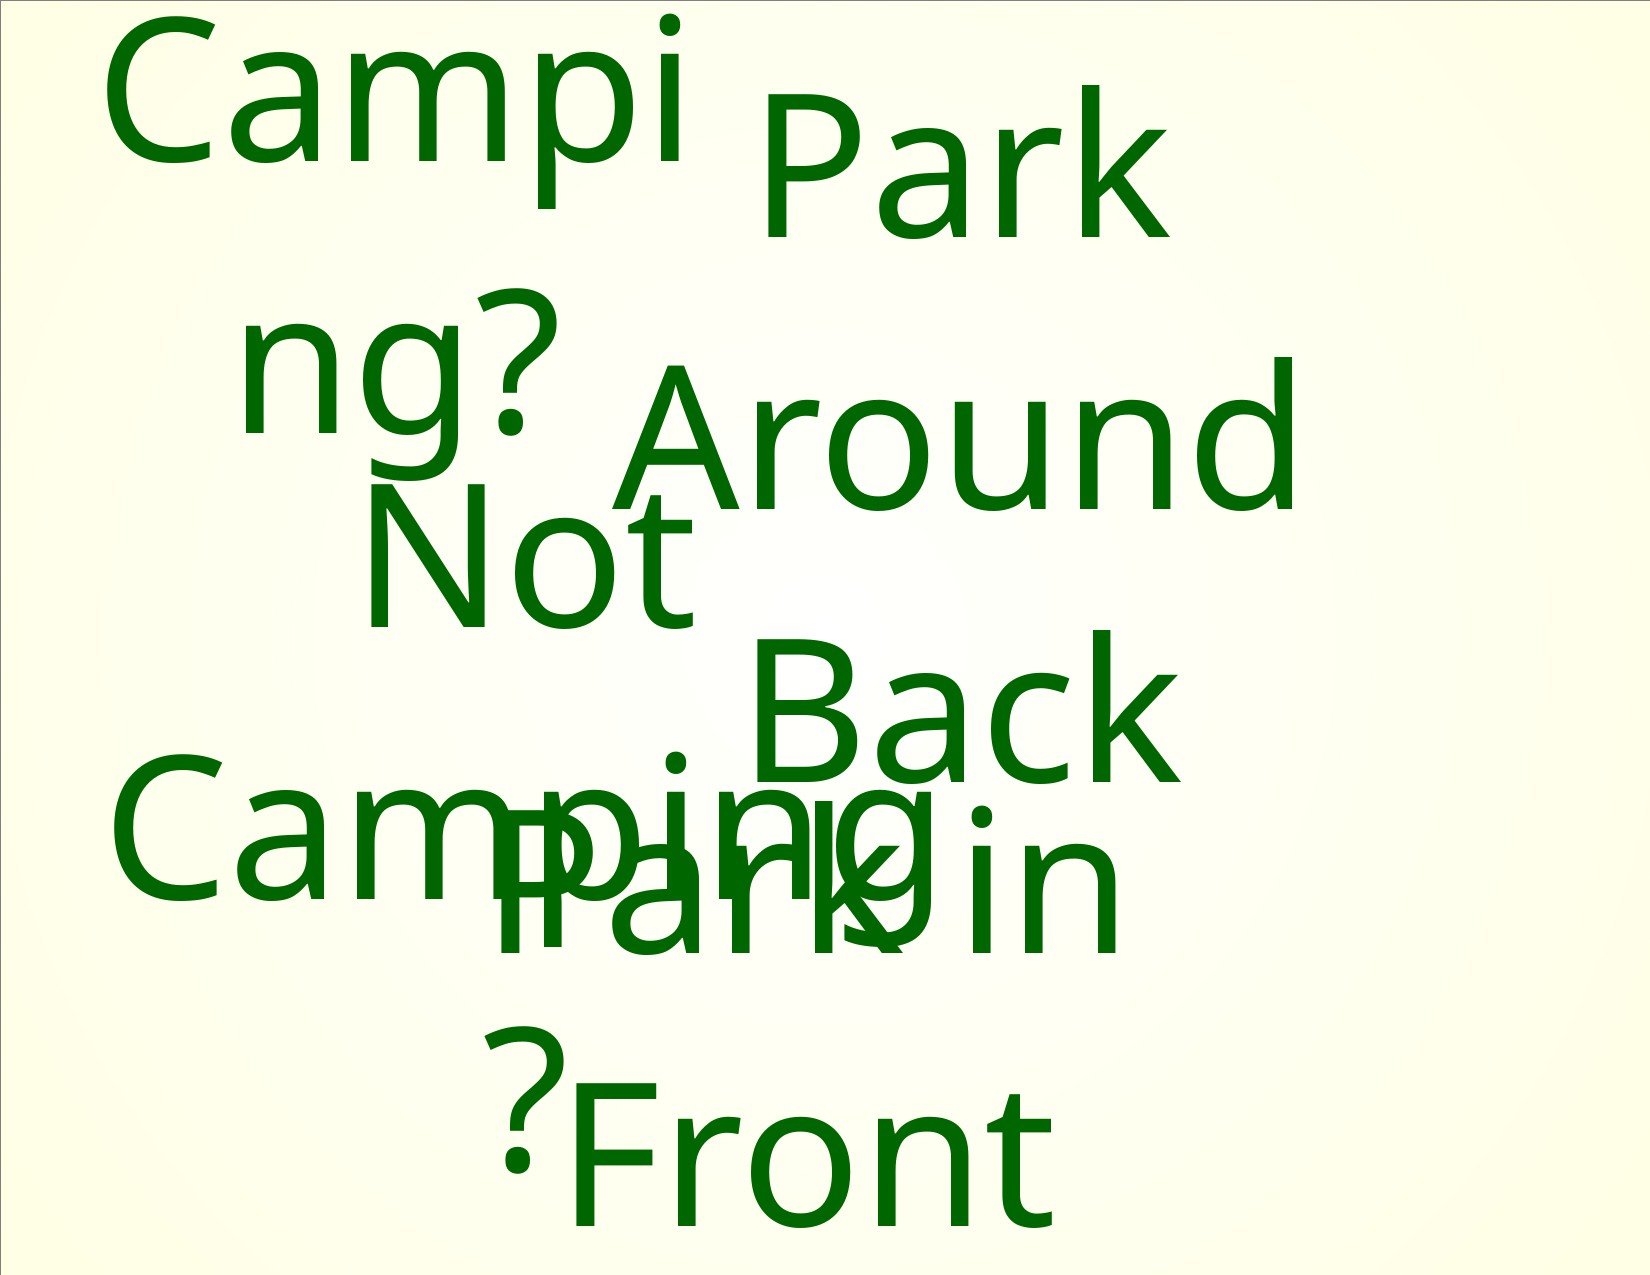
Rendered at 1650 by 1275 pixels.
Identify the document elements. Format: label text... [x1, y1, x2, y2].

text_box Camping? [70, 35, 721, 404]
text_box [0, 0, 1650, 1275]
text_box Not Camping? [70, 637, 981, 1007]
text_box Park Around Back [389, 248, 1532, 617]
text_box Park in Front [377, 828, 1238, 1197]
